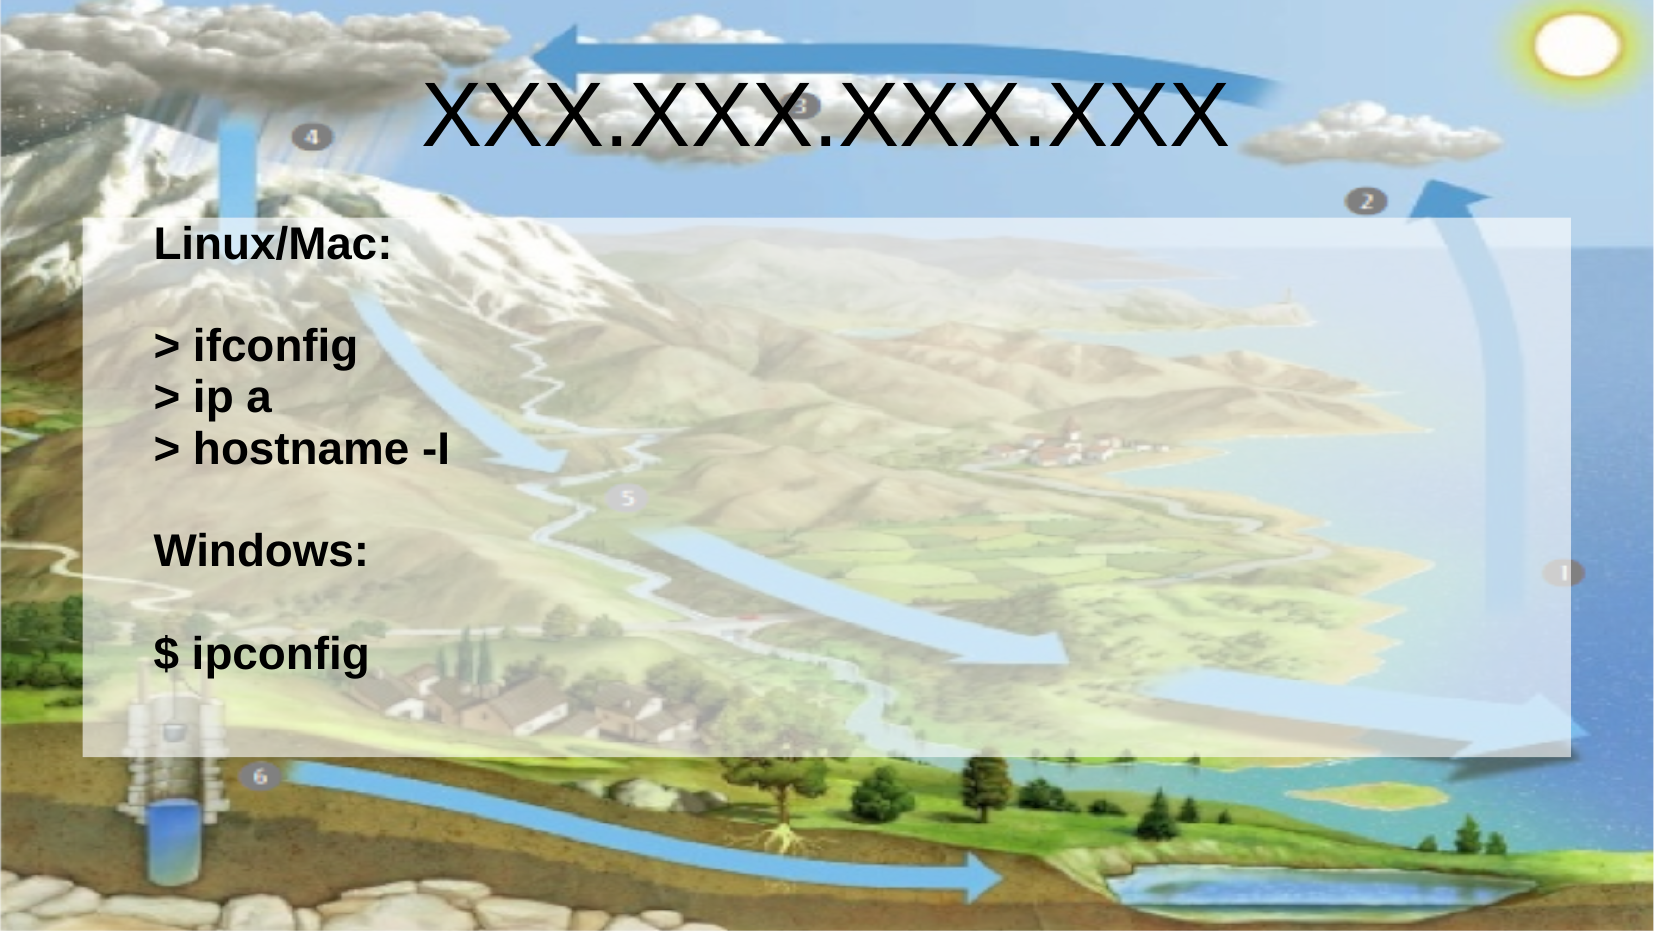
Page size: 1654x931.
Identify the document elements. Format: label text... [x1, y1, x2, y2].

picture [0, 0, 1654, 931]
list Linux/Mac: > ifconfig > ip a > hostname -I Windows: $ ipconfig [82, 217, 1571, 758]
title XXX.XXX.XXX.XXX [82, 37, 1571, 193]
